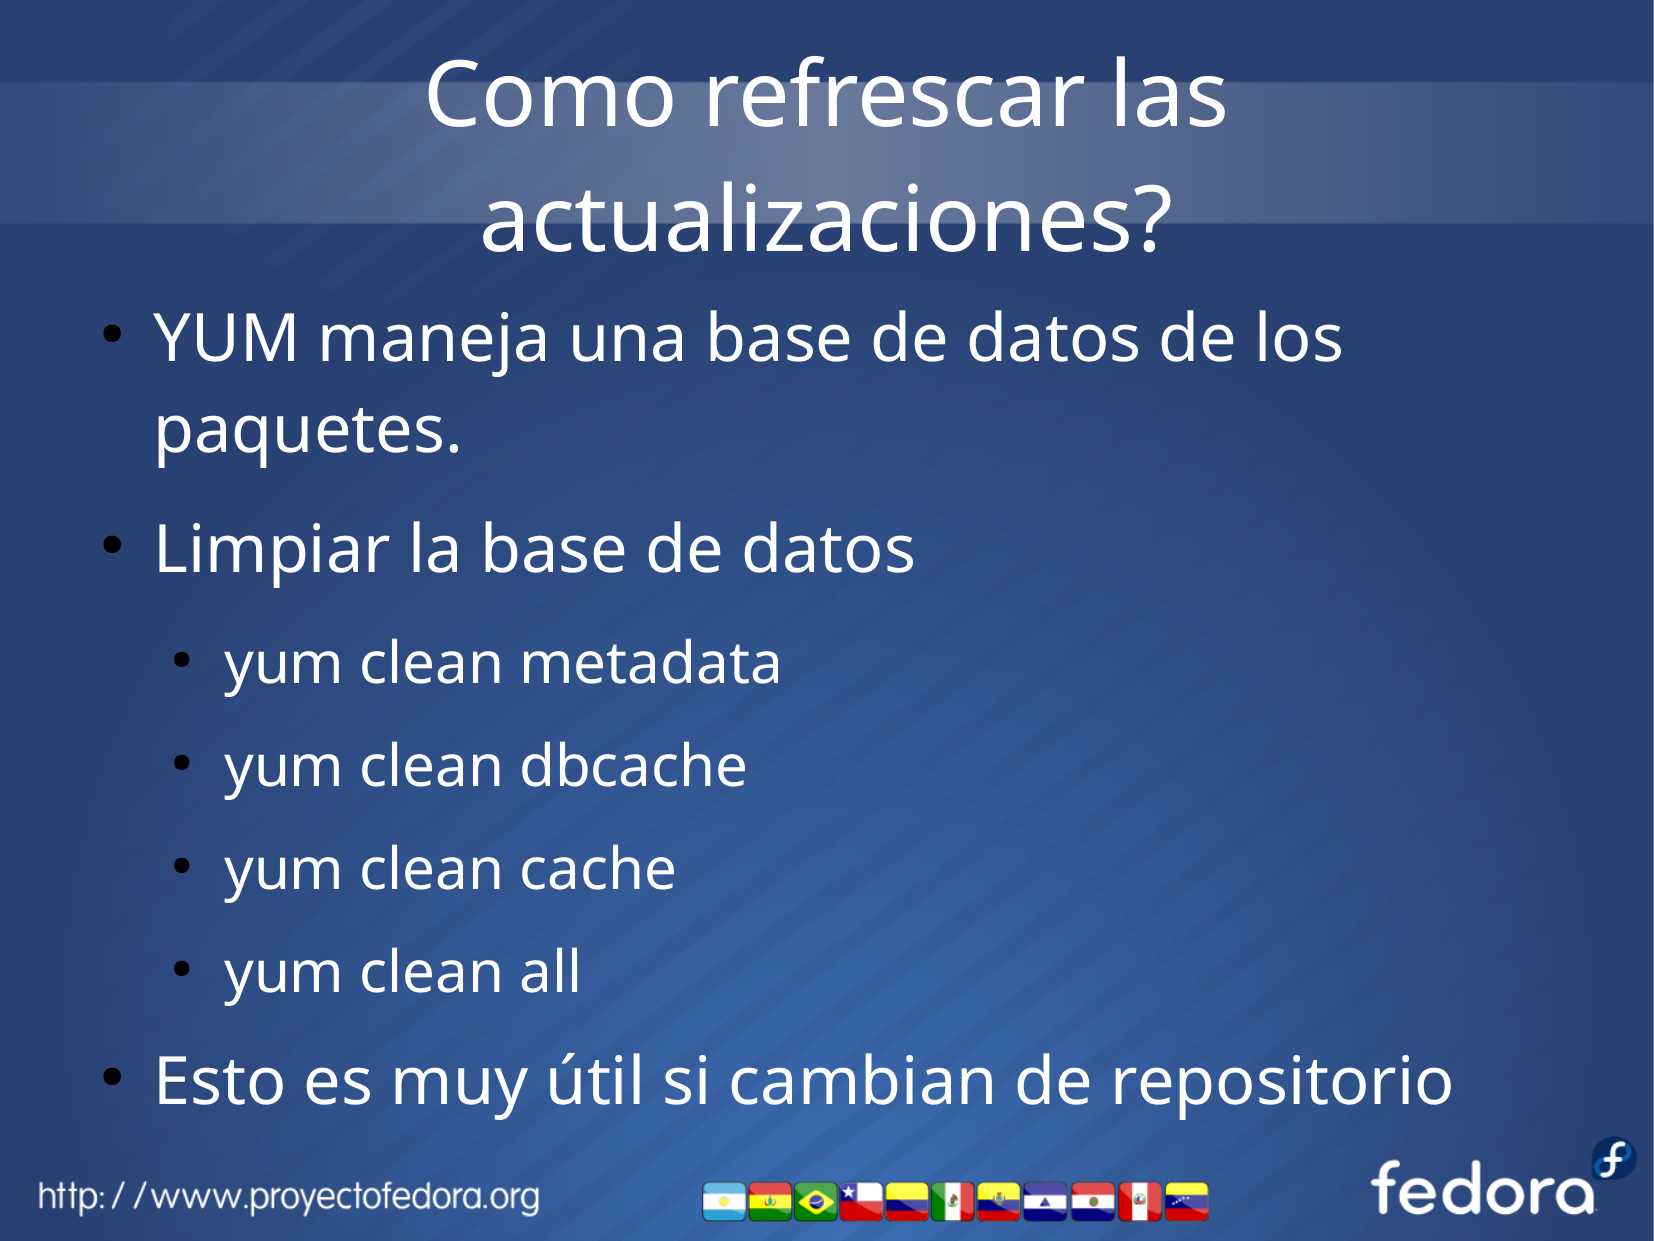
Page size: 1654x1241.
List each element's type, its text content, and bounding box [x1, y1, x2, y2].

title Como refrescar las actualizaciones? [82, 56, 1571, 250]
picture [0, 0, 1654, 1241]
list YUM maneja una base de datos de los paquetes. Limpiar la base de datos yum clean metadata yum clean dbcache yum clean cache yum clean all Esto es muy útil si cambian de repositorio [82, 290, 1571, 1094]
